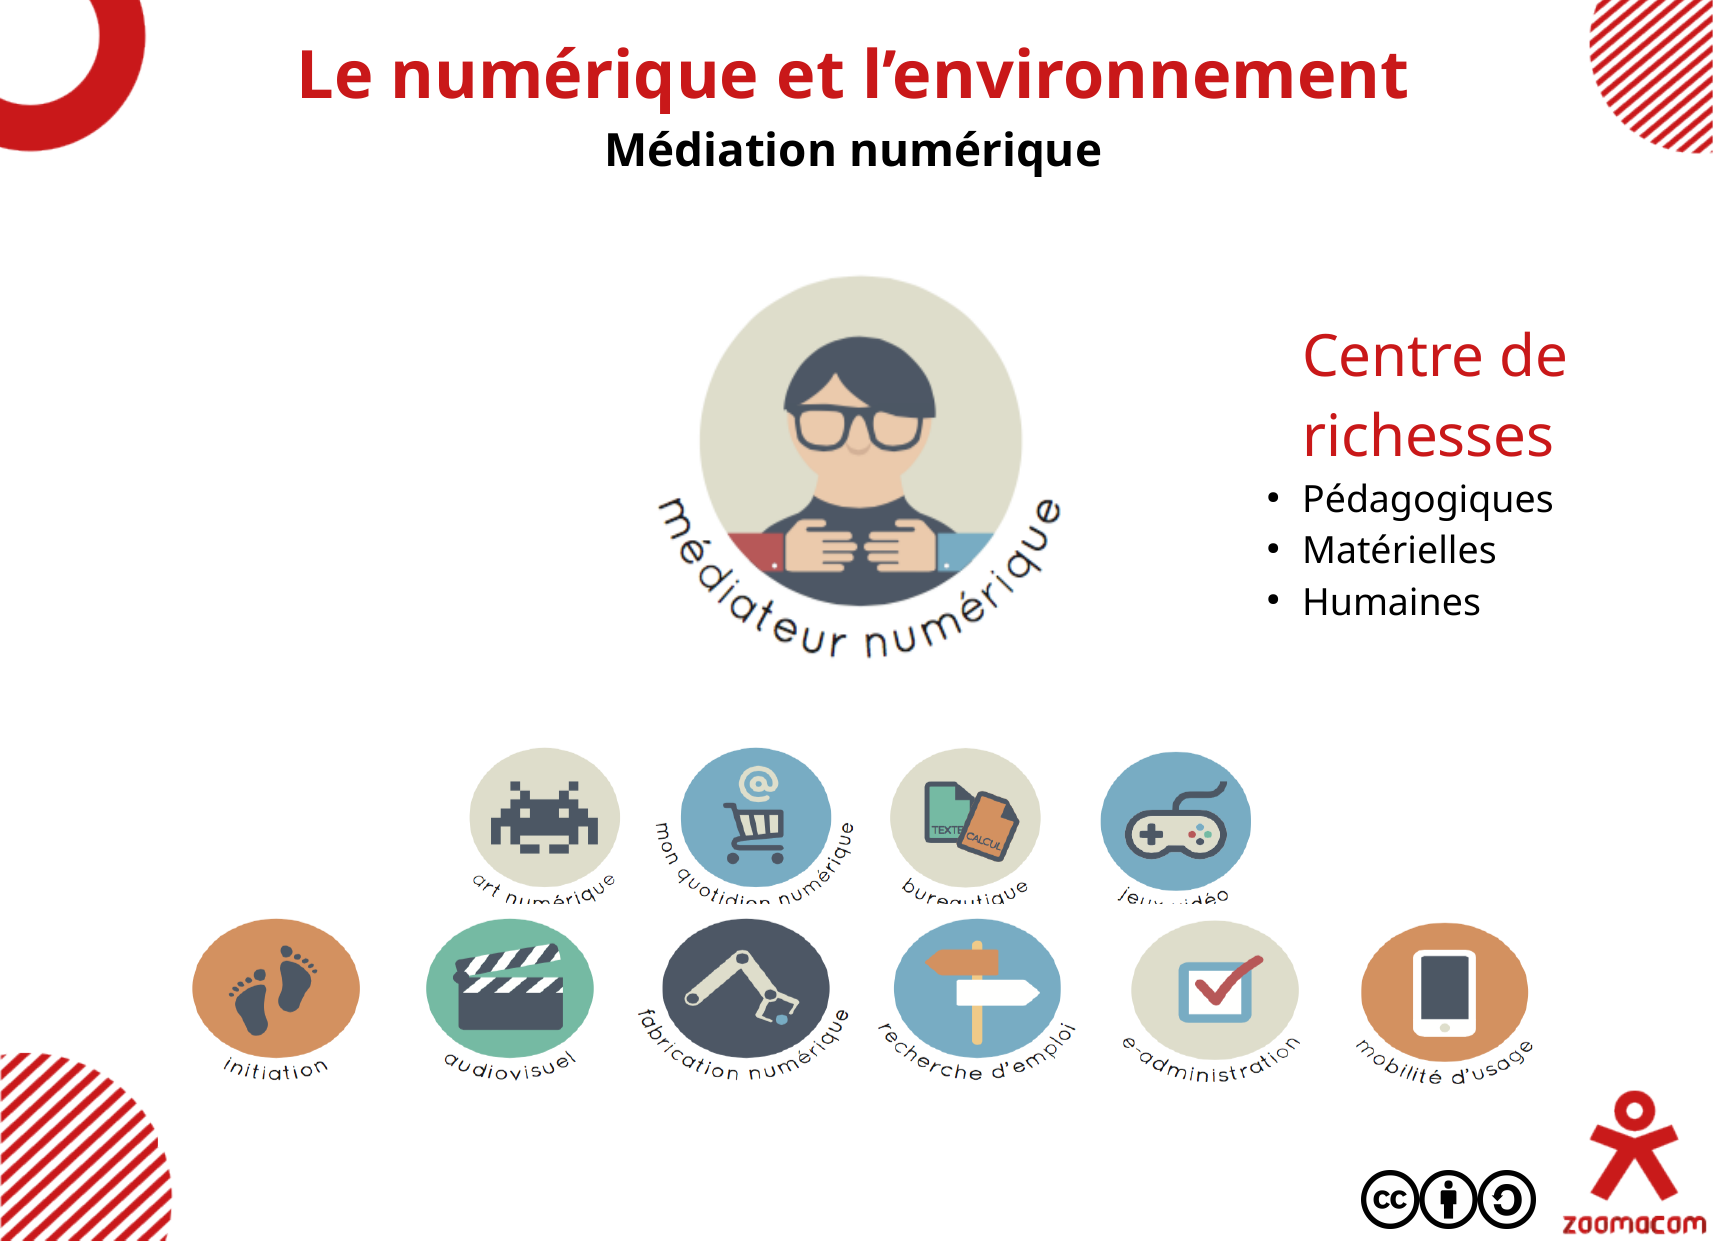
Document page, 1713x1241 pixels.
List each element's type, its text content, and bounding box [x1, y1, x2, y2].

picture [0, 0, 1713, 1241]
text_box Centre de richesses Pédagogiques Matérielles Humaines [1251, 307, 1713, 627]
title Le numérique et l’environnement Médiation numérique [82, 0, 1624, 208]
